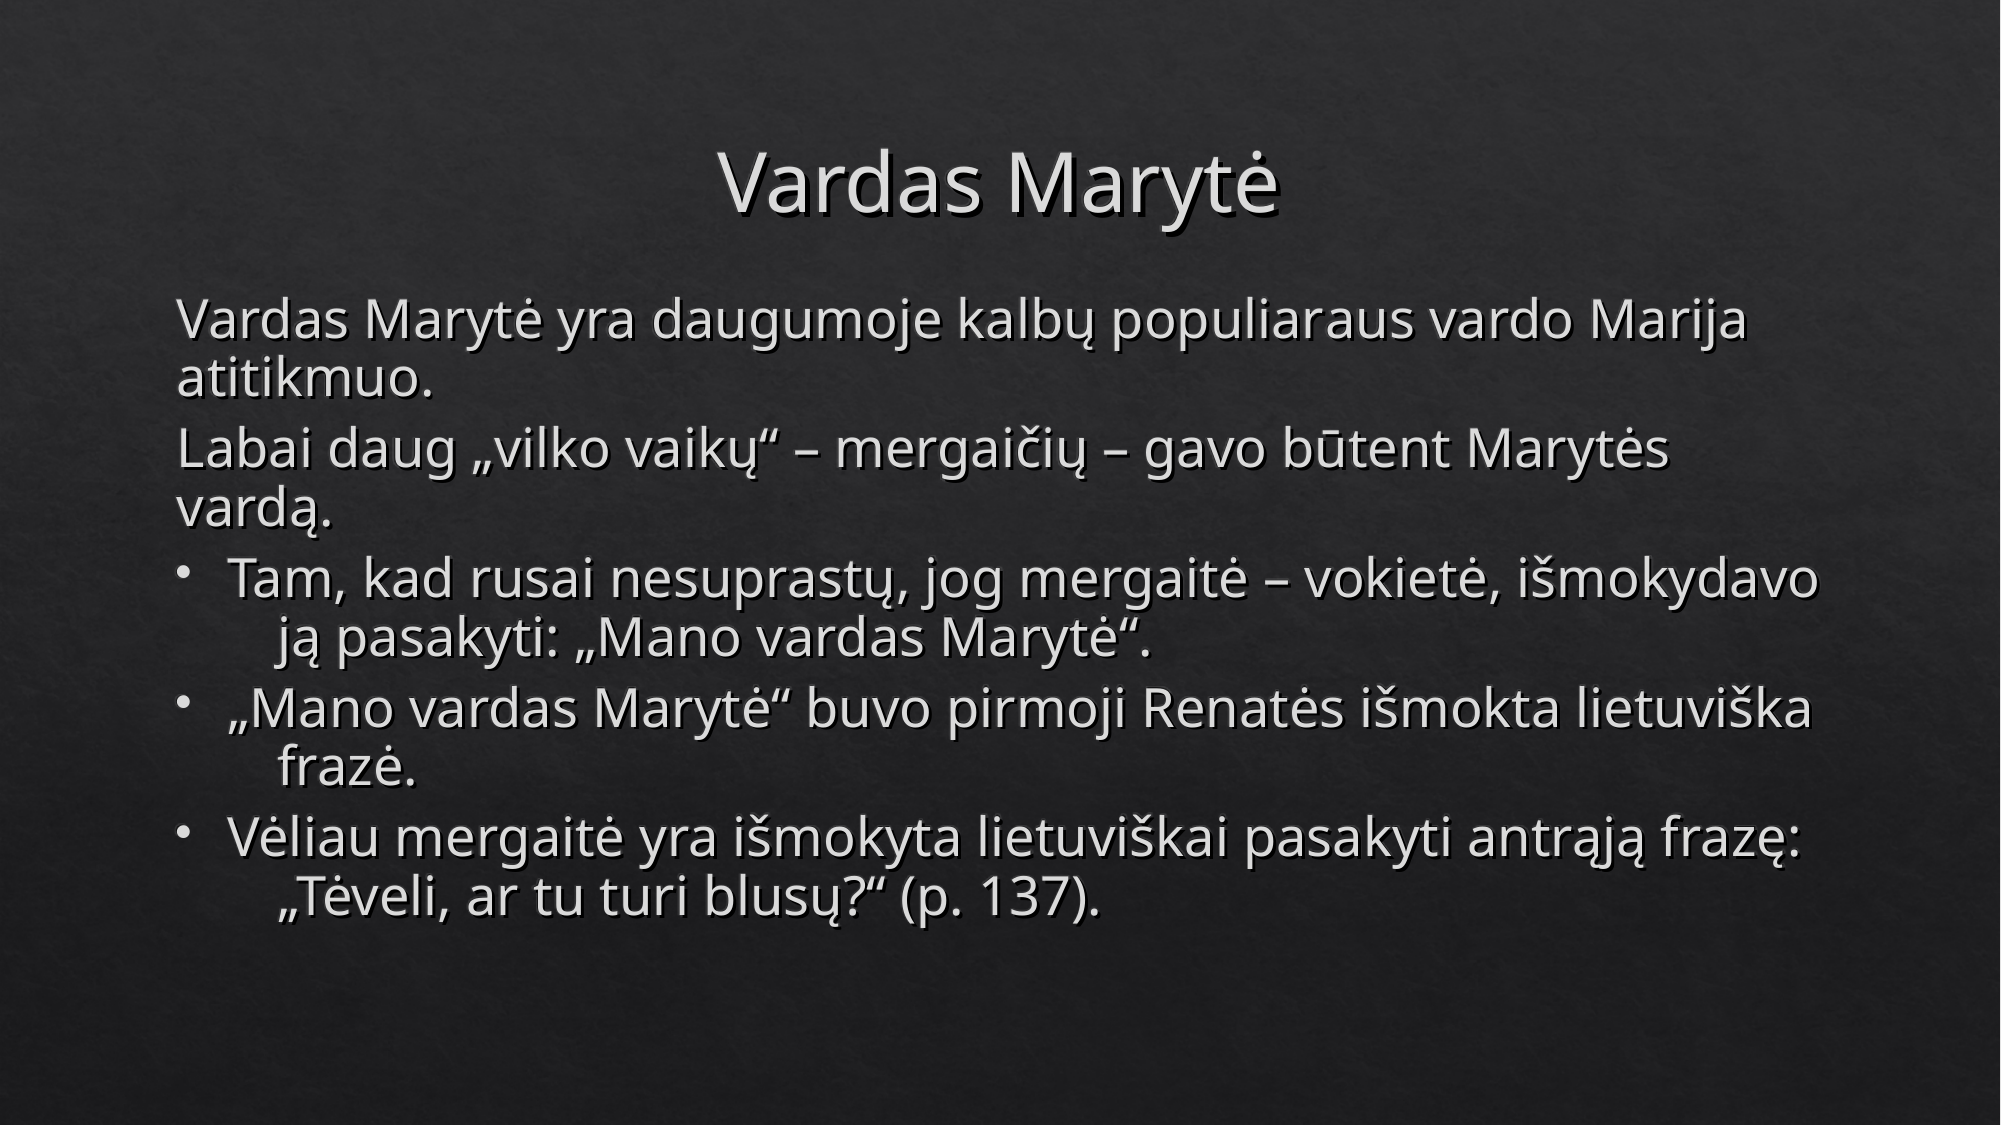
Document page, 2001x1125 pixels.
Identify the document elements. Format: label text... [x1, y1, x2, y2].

list Vardas Marytė yra daugumoje kalbų populiaraus vardo Marija atitikmuo. Labai daug „vilko vaikų“ – mergaičių – gavo būtent Marytės vardą. Tam, kad rusai nesuprastų, jog mergaitė – vokietė, išmokydavo ją pasakyti: „Mano vardas Marytė“. „Mano vardas Marytė“ buvo pirmoji Renatės išmokta lietuviška frazė. Vėliau mergaitė yra išmokyta lietuviškai pasakyti antrąją frazę: „Tėveli, ar tu turi blusų?“ (p. 137). [149, 284, 1849, 1091]
title Vardas Marytė [149, 99, 1849, 260]
